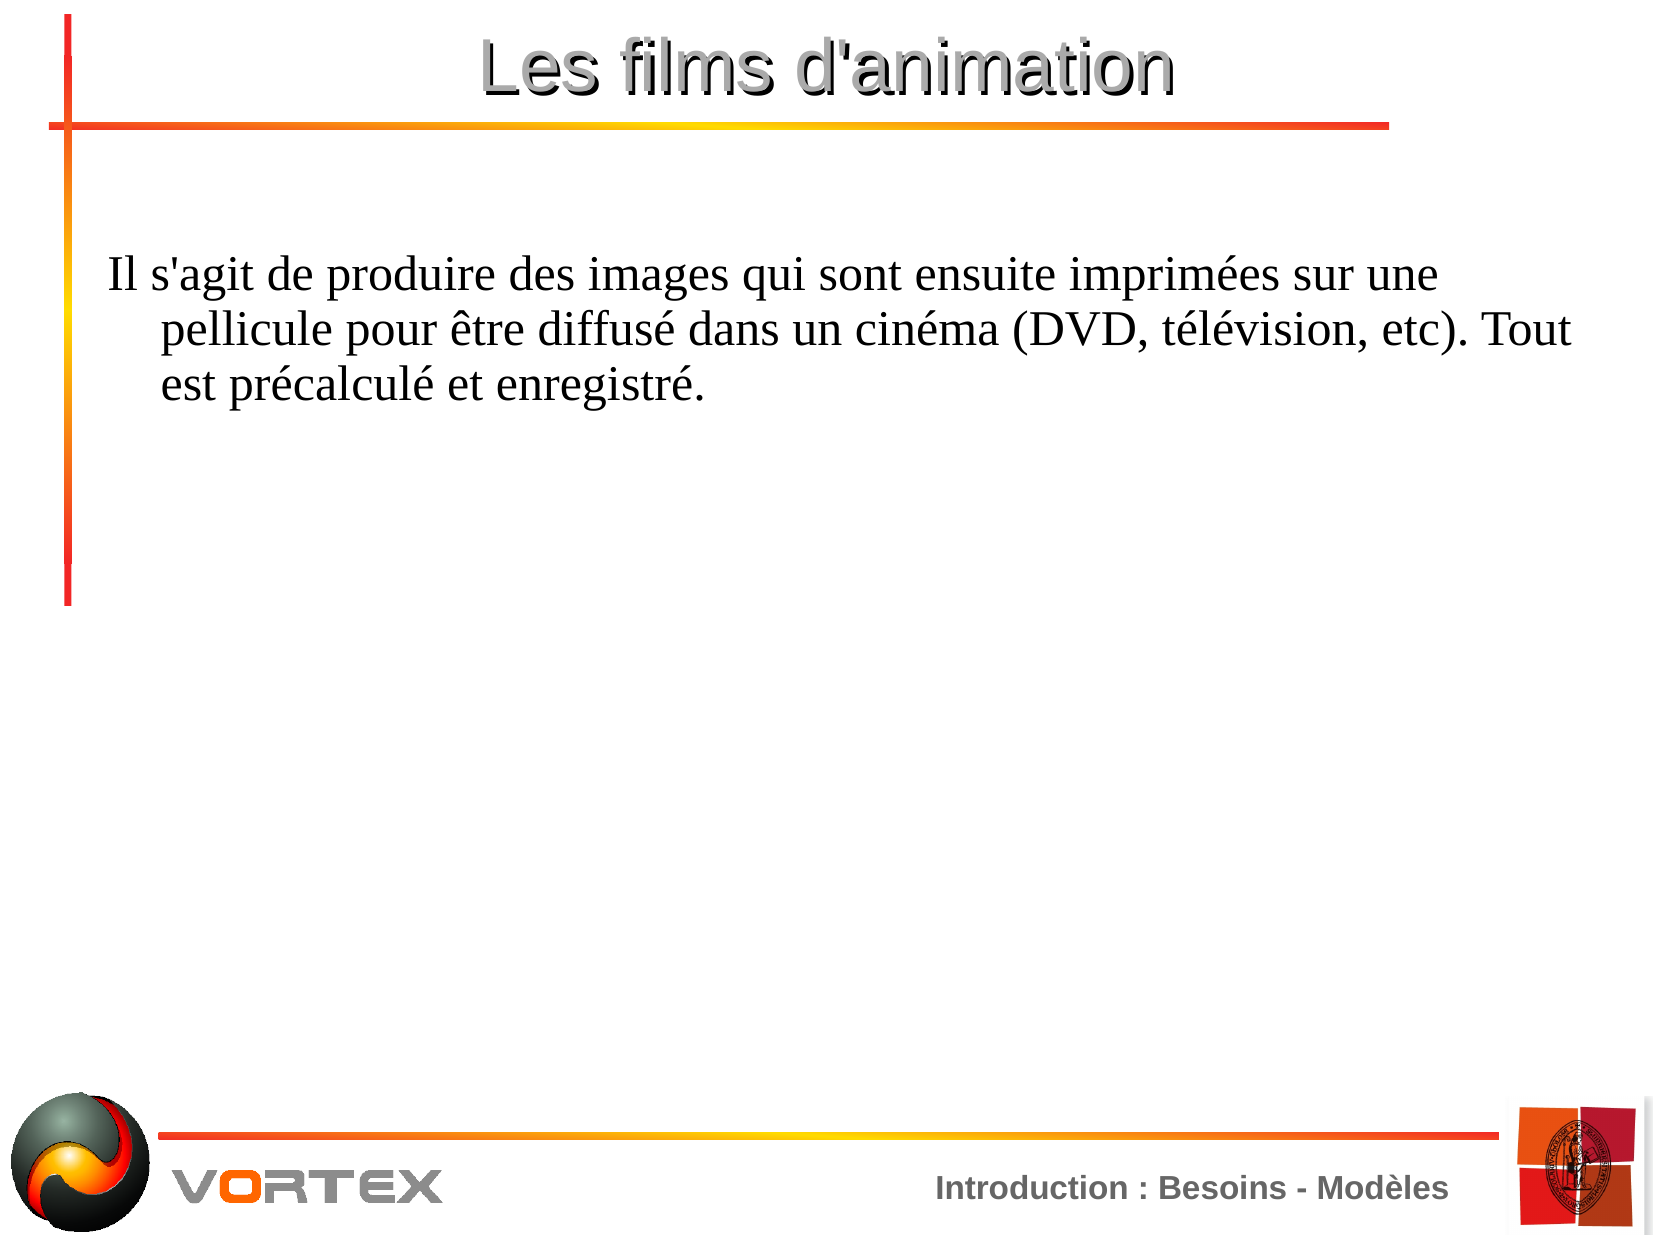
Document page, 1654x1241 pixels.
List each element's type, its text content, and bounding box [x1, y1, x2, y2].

picture [11, 1092, 443, 1232]
list Il s'agit de produire des images qui sont ensuite imprimées sur une pellicule pour être diffusé dans un cinéma (DVD, télévision, etc). Tout est précalculé et enregistré. [89, 160, 1593, 1088]
title Les films d'animation [0, 9, 1654, 123]
picture [1505, 1096, 1653, 1235]
